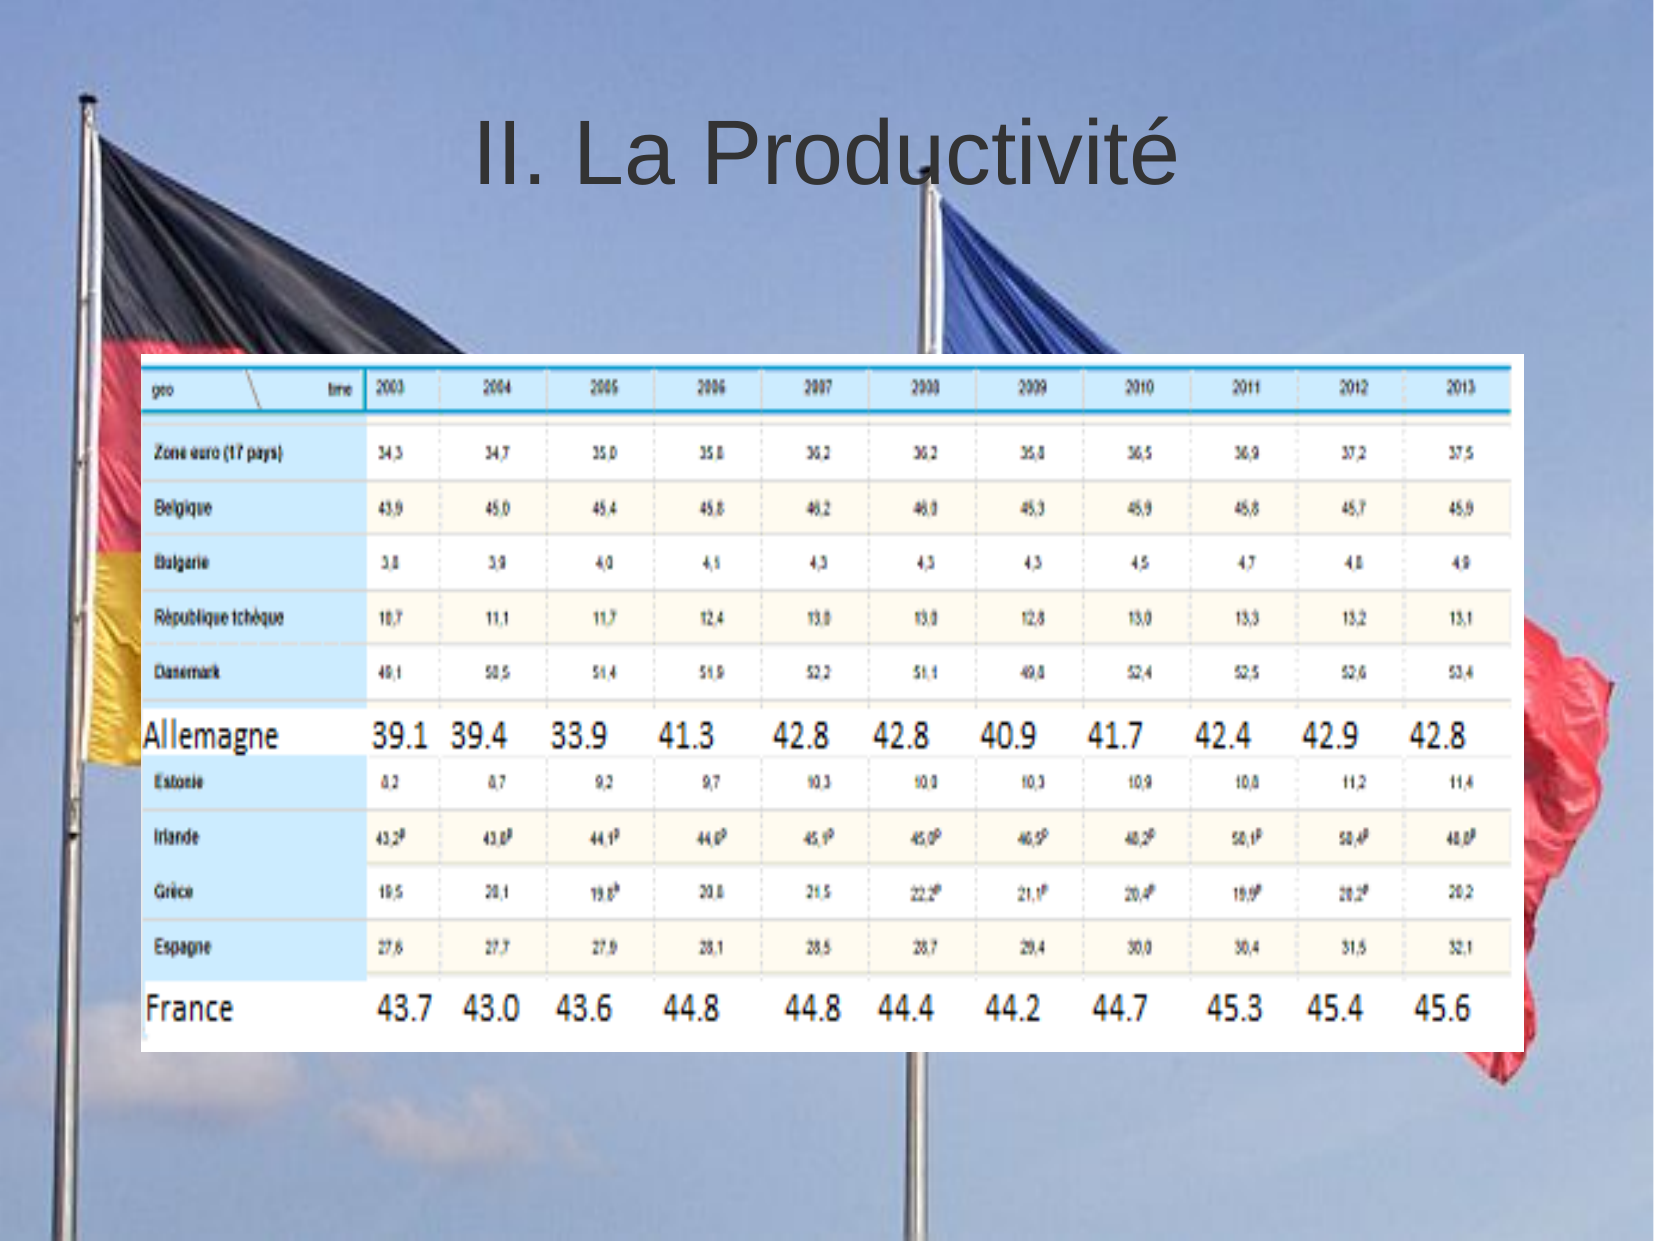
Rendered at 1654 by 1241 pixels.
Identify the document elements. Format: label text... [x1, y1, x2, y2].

picture [0, 0, 1654, 1241]
title II. La Productivité [82, 49, 1571, 257]
